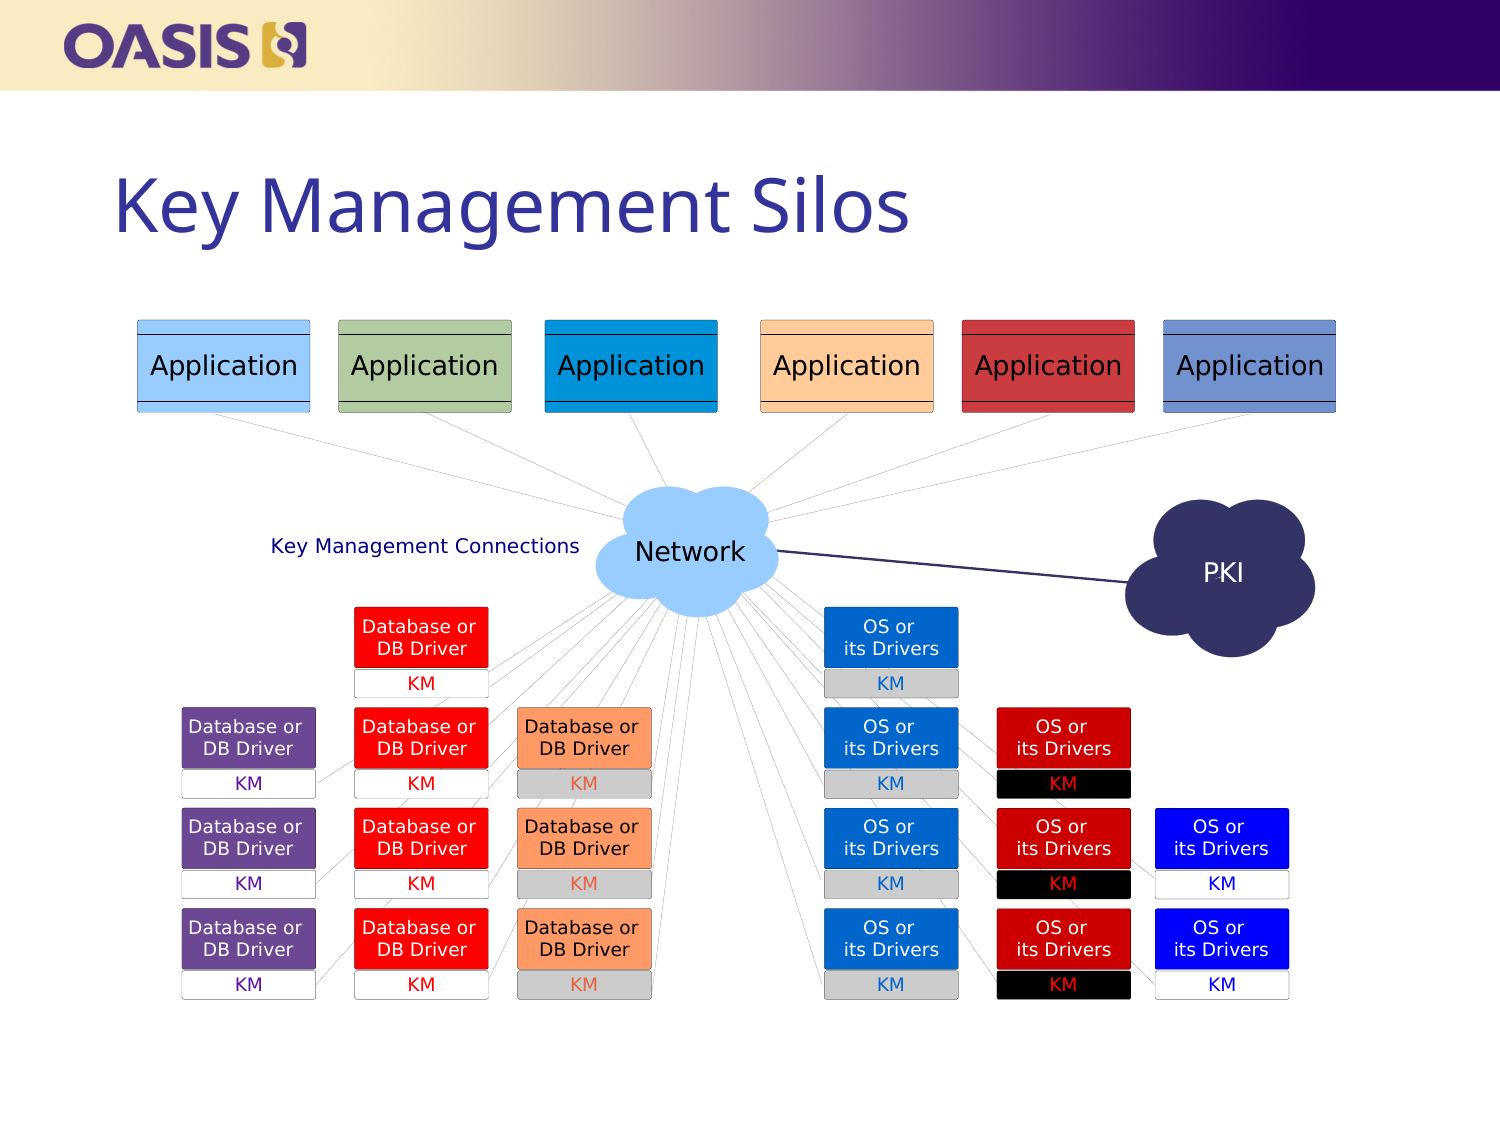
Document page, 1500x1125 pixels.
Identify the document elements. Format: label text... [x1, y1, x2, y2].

picture [0, 0, 1500, 1125]
title Key Management Silos [112, 114, 1388, 303]
